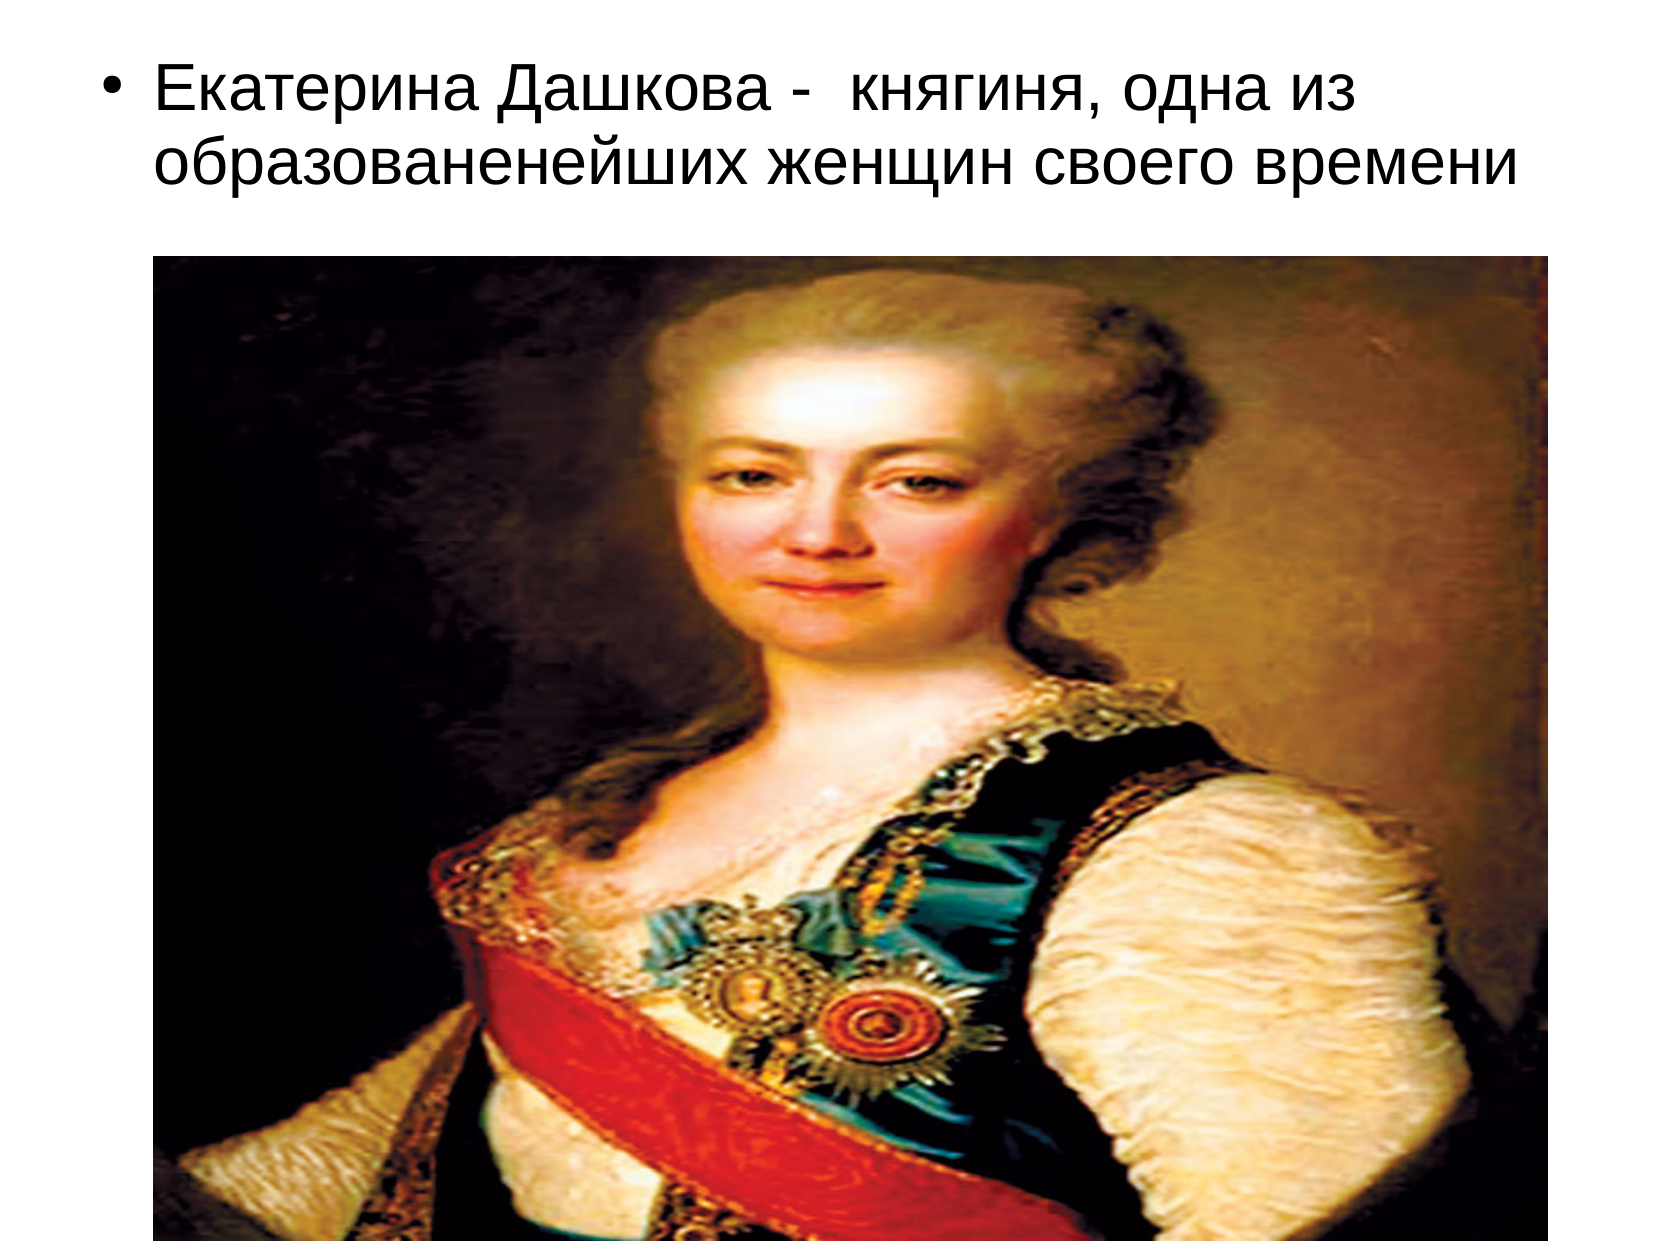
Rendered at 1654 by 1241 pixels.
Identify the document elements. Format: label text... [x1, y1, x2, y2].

list Екатерина Дашкова - княгиня, одна из образованенейших женщин своего времени [82, 49, 1571, 1109]
picture [153, 256, 1548, 1241]
